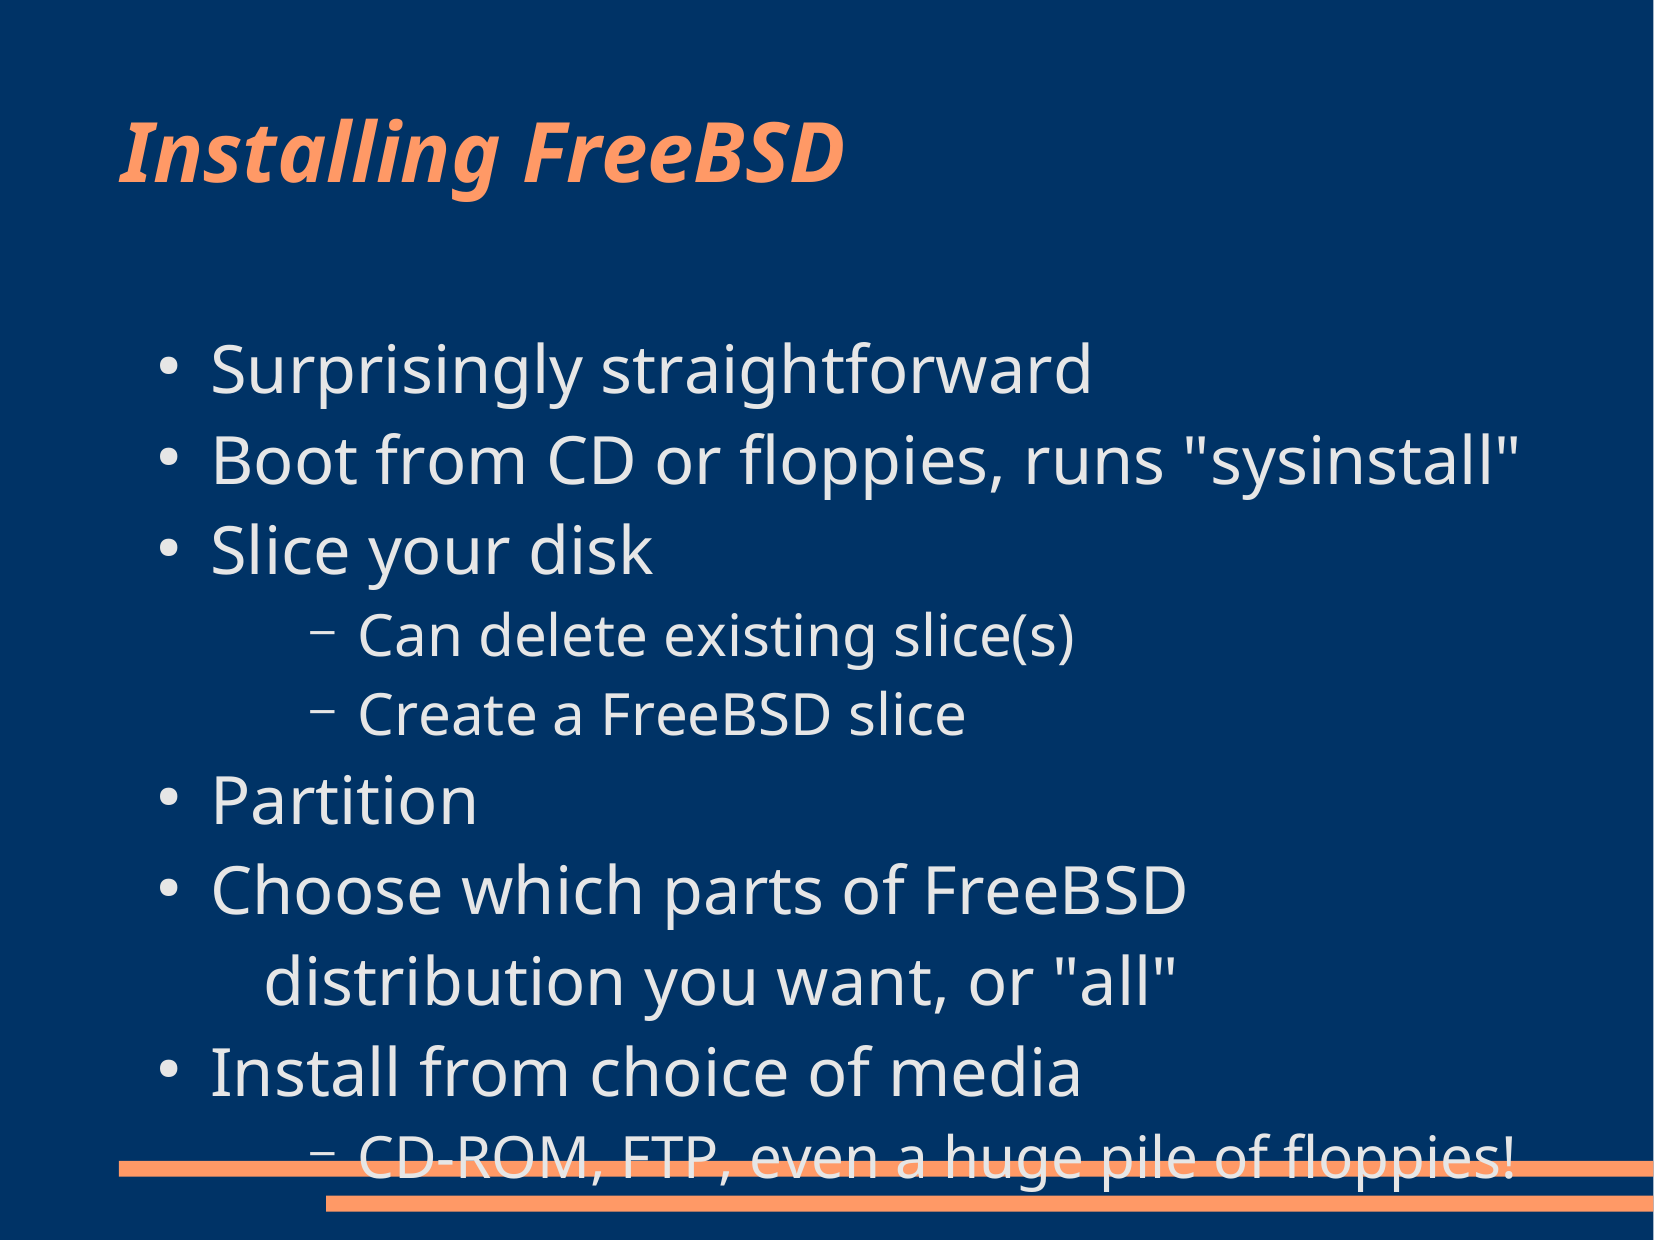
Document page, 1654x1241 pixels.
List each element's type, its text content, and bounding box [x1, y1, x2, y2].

list Surprisingly straightforward Boot from CD or floppies, runs "sysinstall" Slice your disk Can delete existing slice(s) Create a FreeBSD slice Partition Choose which parts of FreeBSD distribution you want, or "all" Install from choice of media CD-ROM, FTP, even a huge pile of floppies! [121, 322, 1561, 1132]
title Installing FreeBSD [121, 46, 1534, 254]
